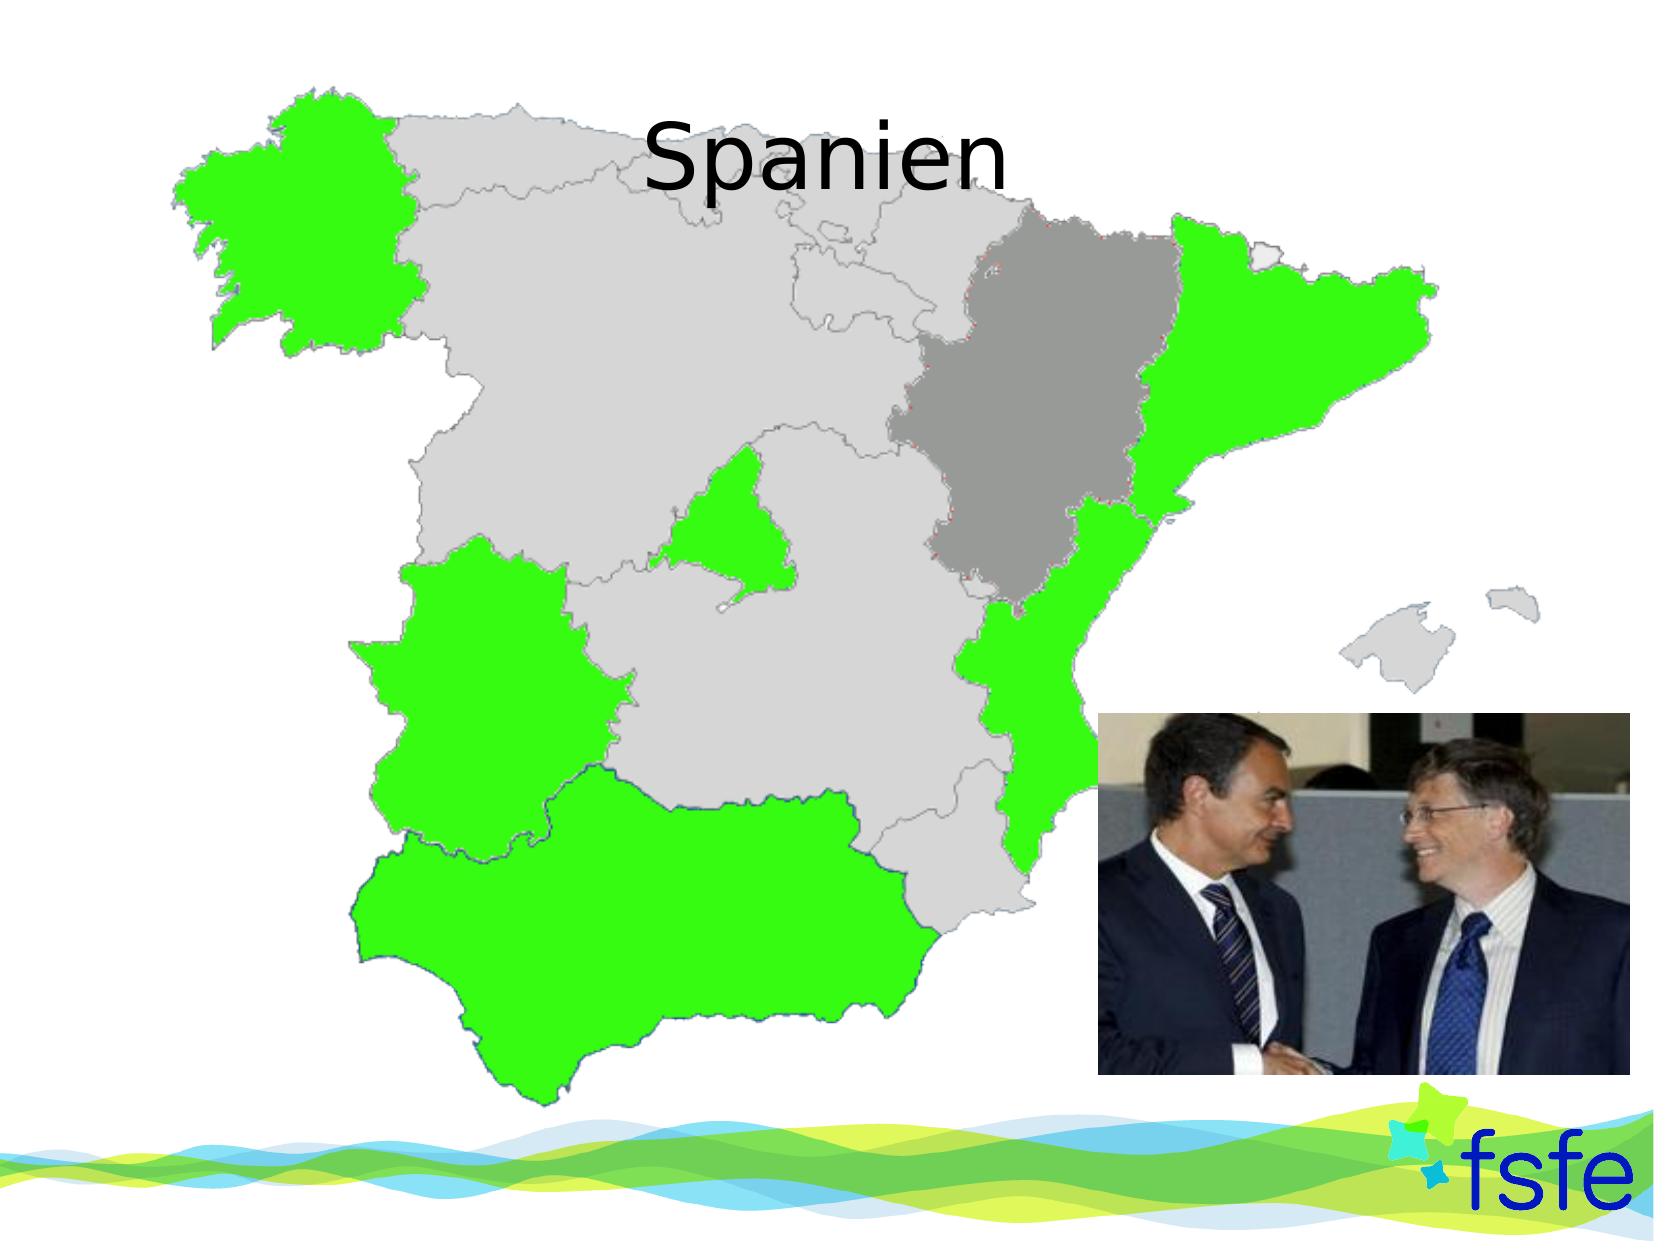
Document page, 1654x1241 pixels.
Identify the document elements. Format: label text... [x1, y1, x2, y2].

text_box [565, 1129, 1090, 1216]
text_box [82, 1129, 468, 1216]
picture [0, 70, 1654, 1241]
title Spanien [82, 49, 1571, 257]
